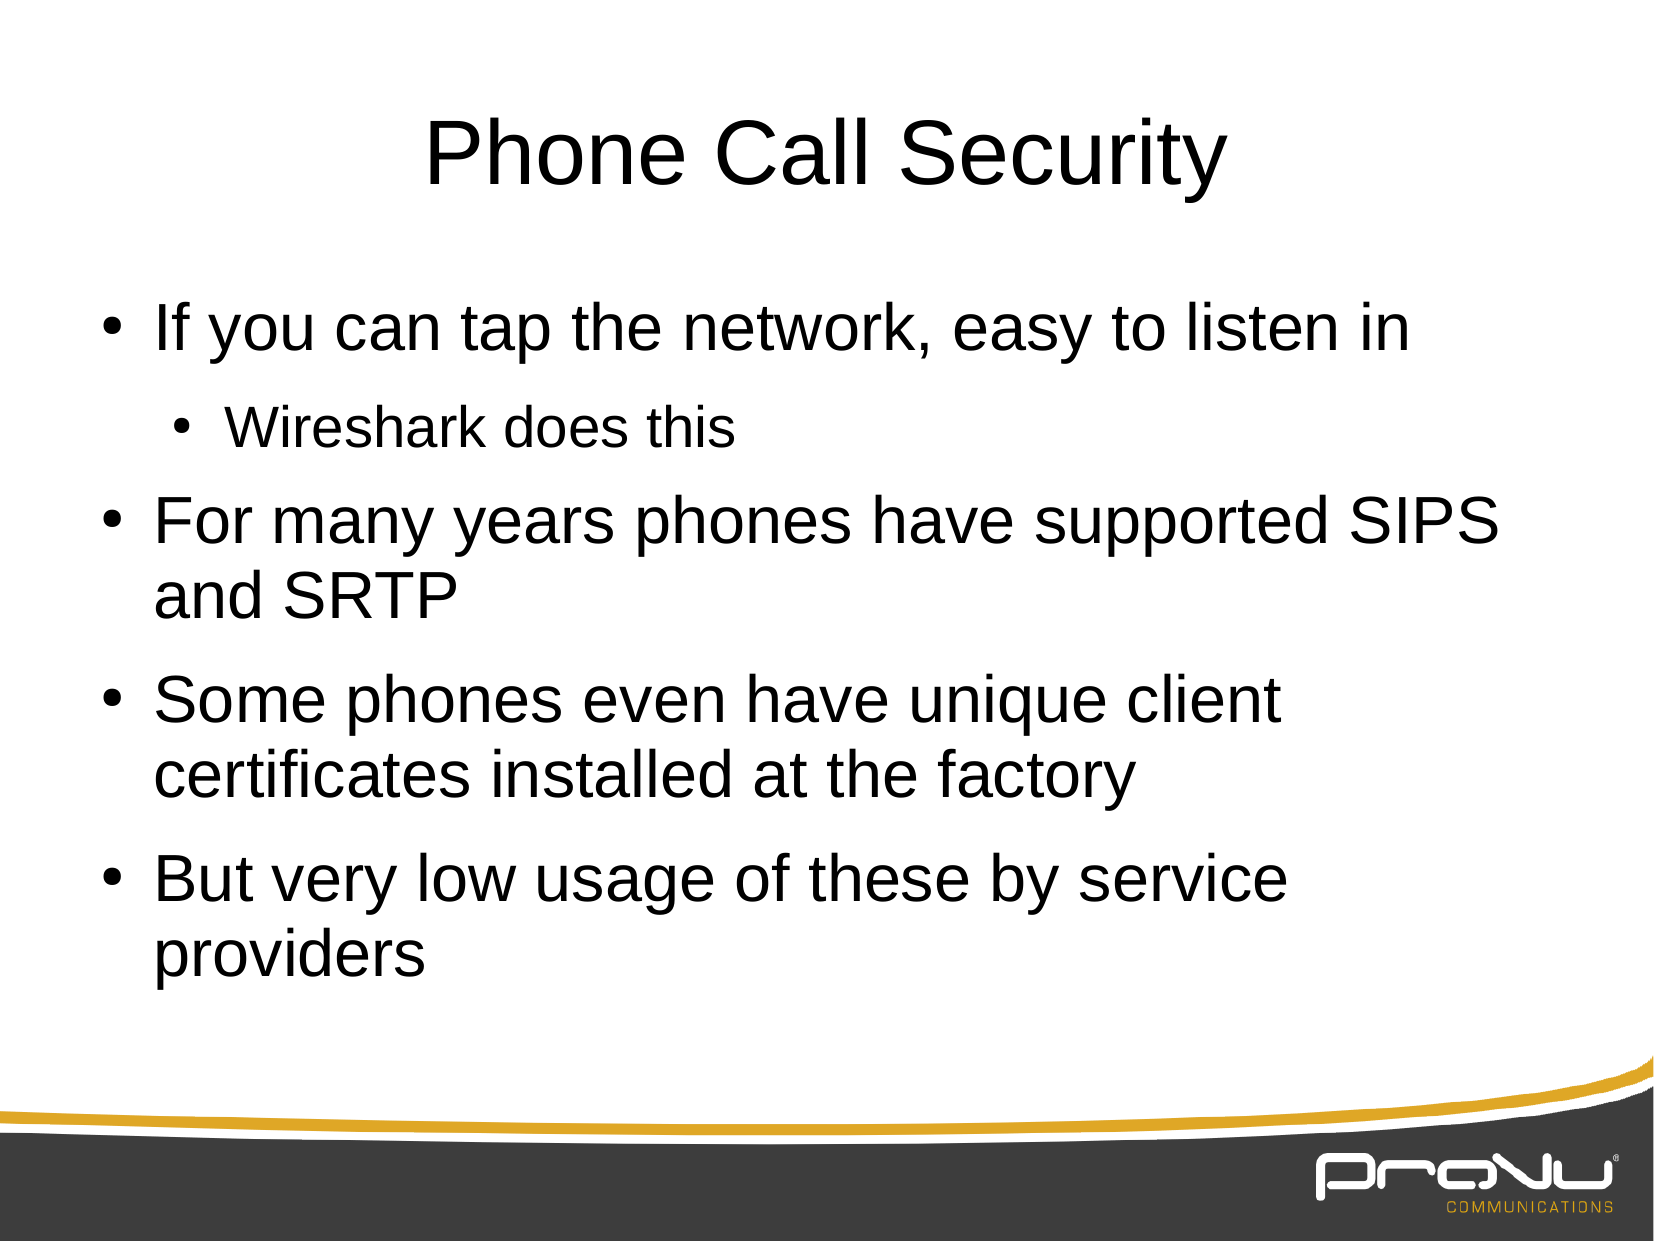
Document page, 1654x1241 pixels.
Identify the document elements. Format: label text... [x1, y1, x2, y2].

picture [0, 1039, 1654, 1241]
list If you can tap the network, easy to listen in Wireshark does this For many years phones have supported SIPS and SRTP Some phones even have unique client certificates installed at the factory But very low usage of these by service providers [82, 290, 1571, 1109]
title Phone Call Security [82, 49, 1571, 257]
